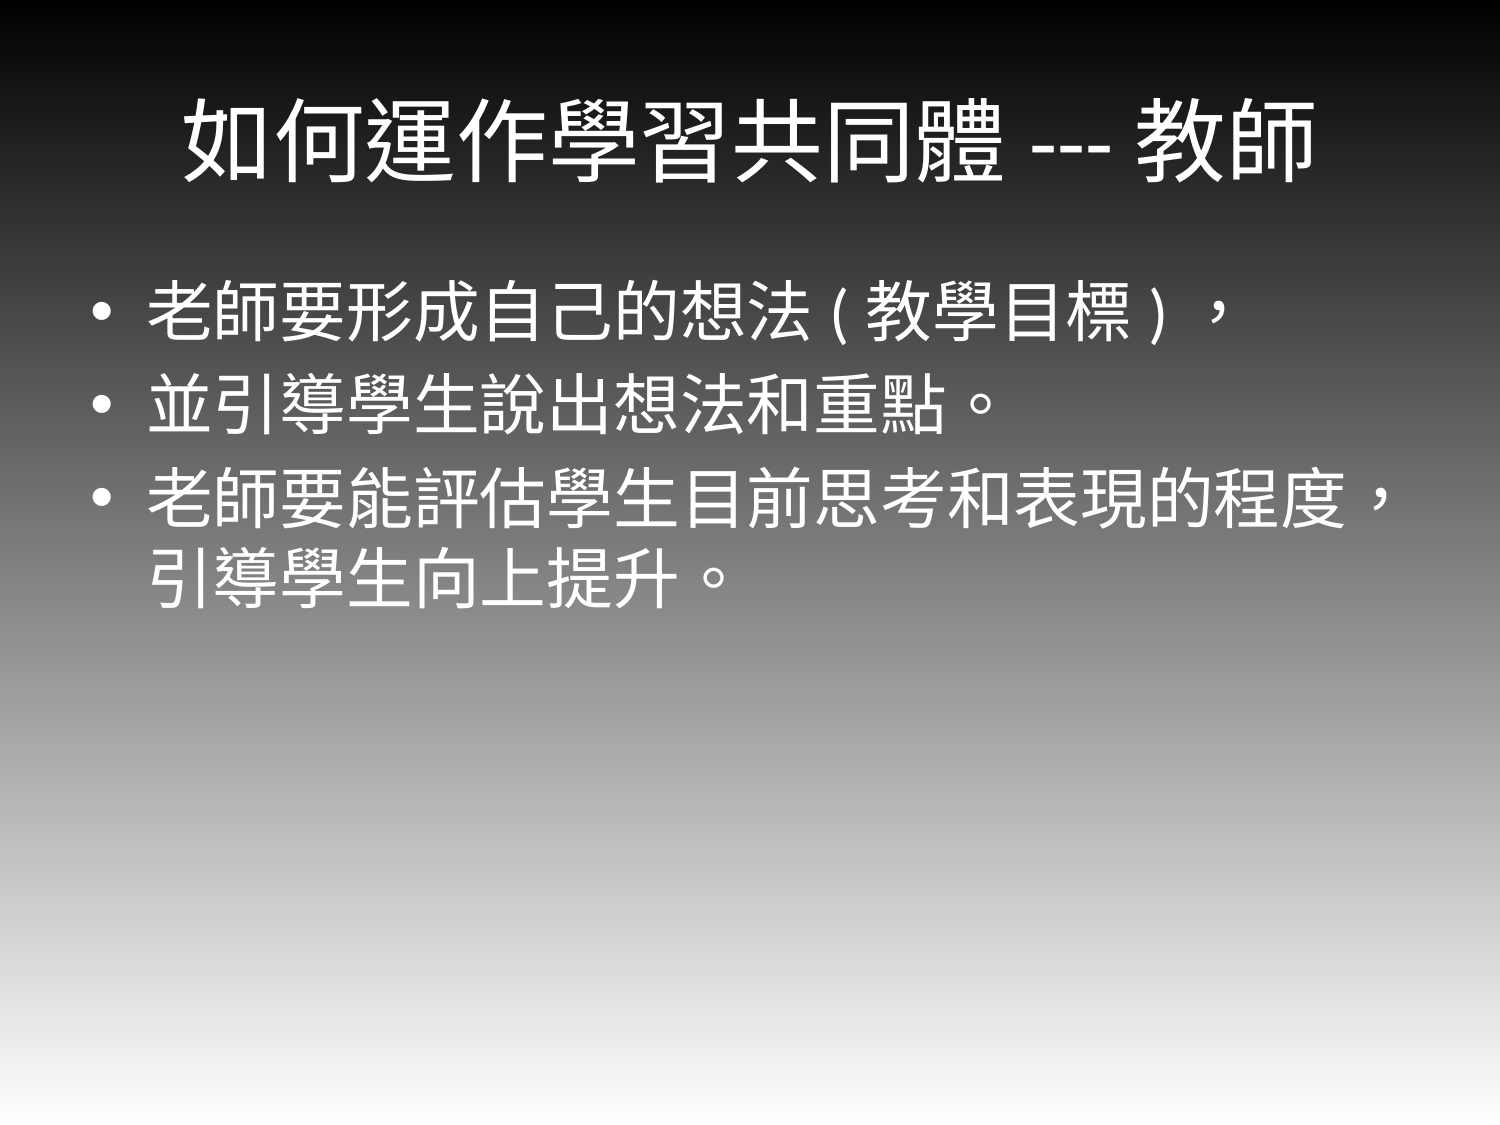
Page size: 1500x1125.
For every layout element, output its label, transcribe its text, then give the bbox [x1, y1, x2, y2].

list 老師要形成自己的想法(教學目標)， 並引導學生說出想法和重點。 老師要能評估學生目前思考和表現的程度，引導學生向上提升。 [75, 262, 1425, 1005]
title 如何運作學習共同體---教師 [75, 45, 1425, 233]
